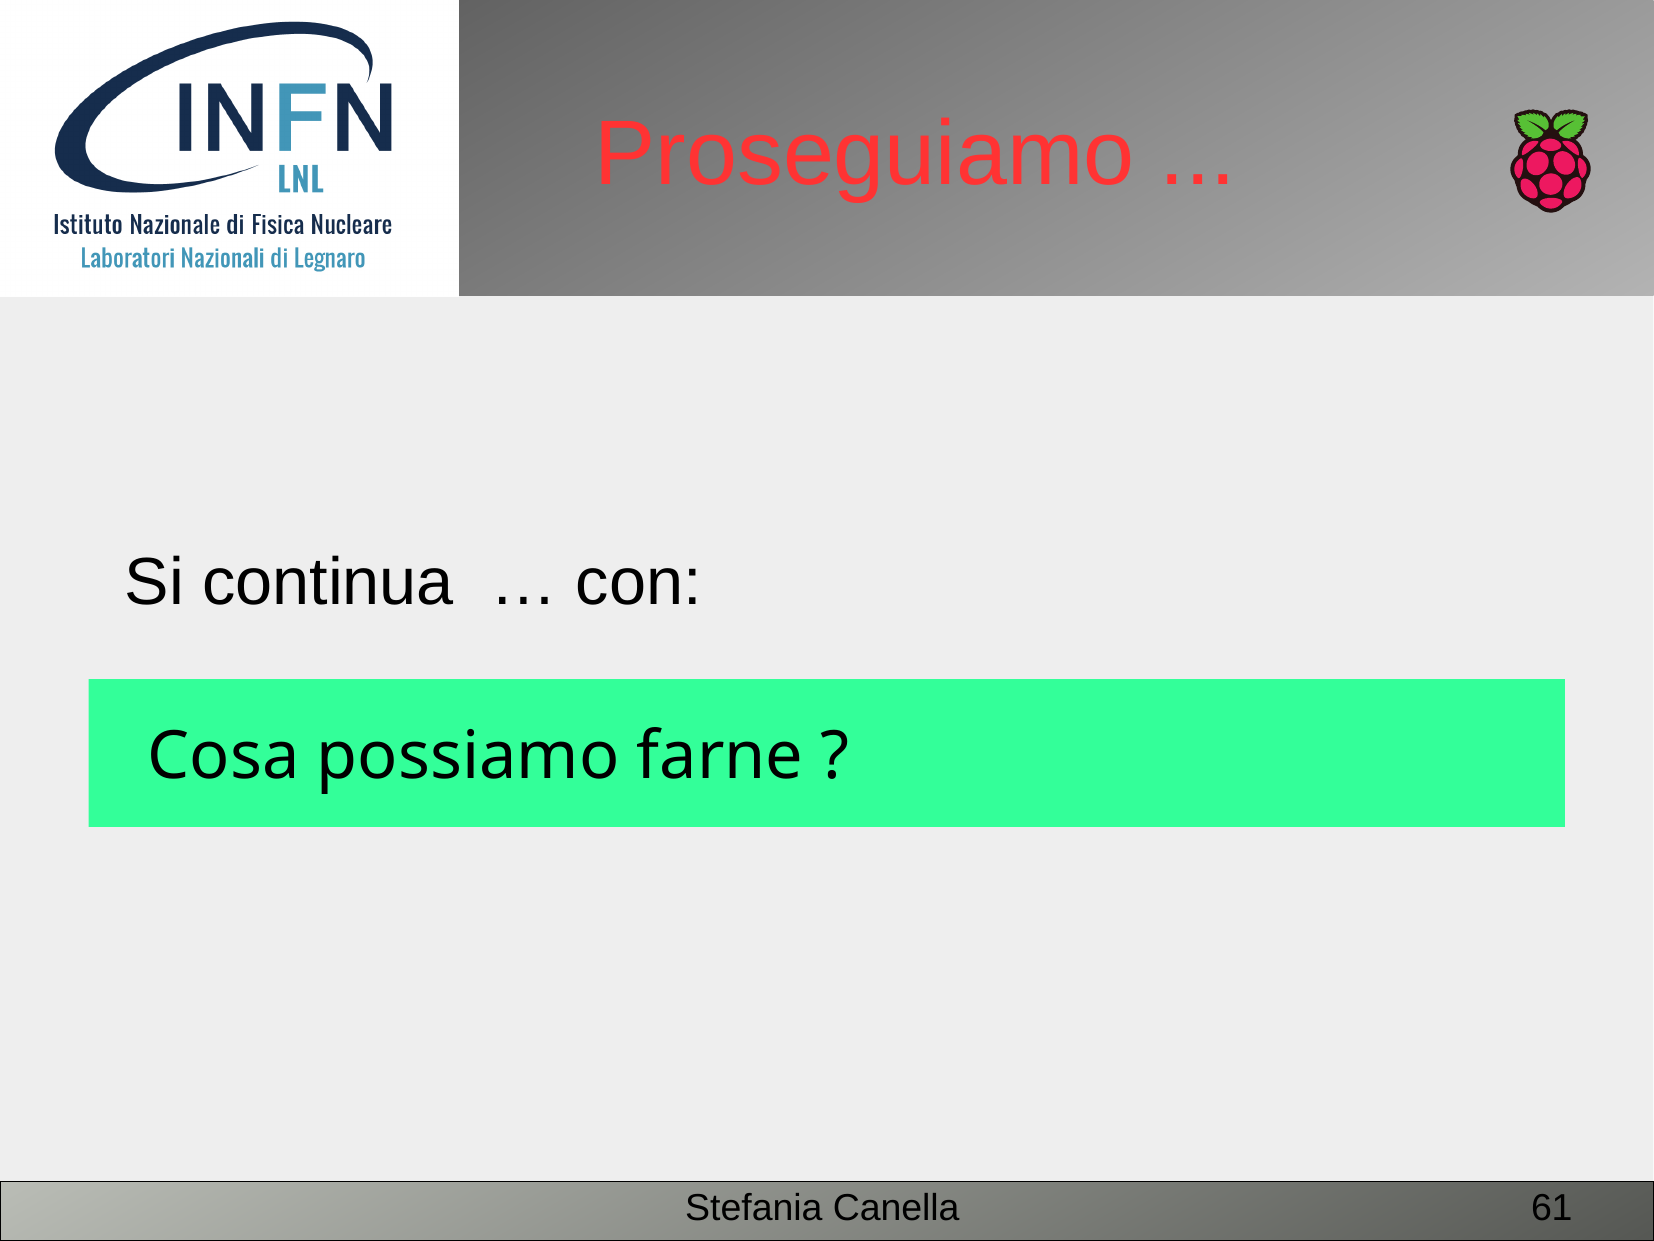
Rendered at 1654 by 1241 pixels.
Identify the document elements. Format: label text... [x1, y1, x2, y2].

text_box [459, 0, 1654, 296]
text_box [984, 1181, 1516, 1241]
text_box Cosa possiamo farne ? [88, 679, 1565, 827]
text_box 34 [1516, 1178, 1654, 1241]
title Proseguiamo ... [459, 49, 1571, 257]
subtitle Si continua … con: [65, 302, 1588, 1121]
text_box Stefania Canella [670, 1178, 984, 1241]
picture [0, 0, 459, 297]
text_box [0, 1181, 670, 1241]
